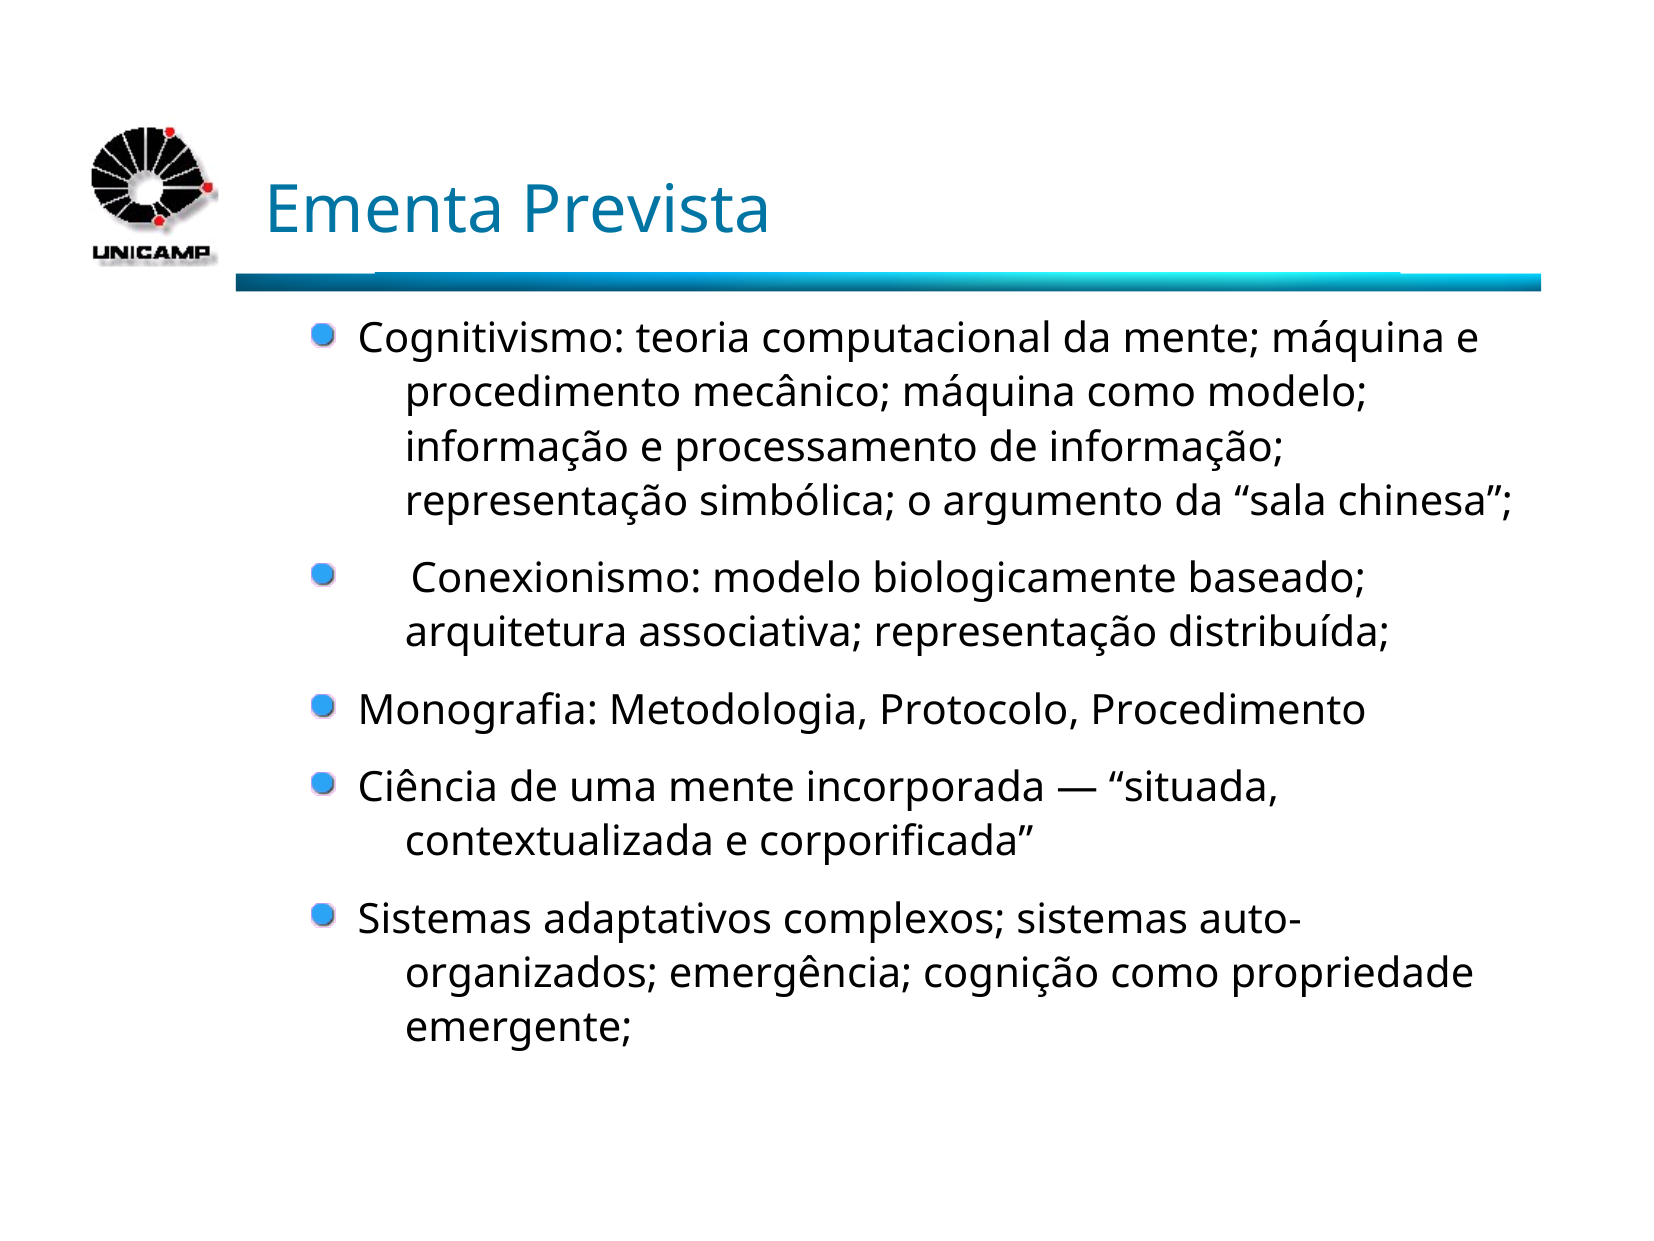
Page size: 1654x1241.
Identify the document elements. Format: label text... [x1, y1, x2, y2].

picture [125, 272, 1654, 295]
list Cognitivismo: teoria computacional da mente; máquina e procedimento mecânico; máquina como modelo; informação e processamento de informação; representação simbólica; o argumento da “sala chinesa”; Conexionismo: modelo biologicamente baseado; arquitetura associativa; representação distribuída; Monografia: Metodologia, Protocolo, Procedimento Ciência de uma mente incorporada — “situada, contextualizada e corporificada” Sistemas adaptativos complexos; sistemas auto-organizados; emergência; cognição como propriedade emergente; [121, 309, 1534, 1182]
title Ementa Prevista [264, 35, 1534, 250]
